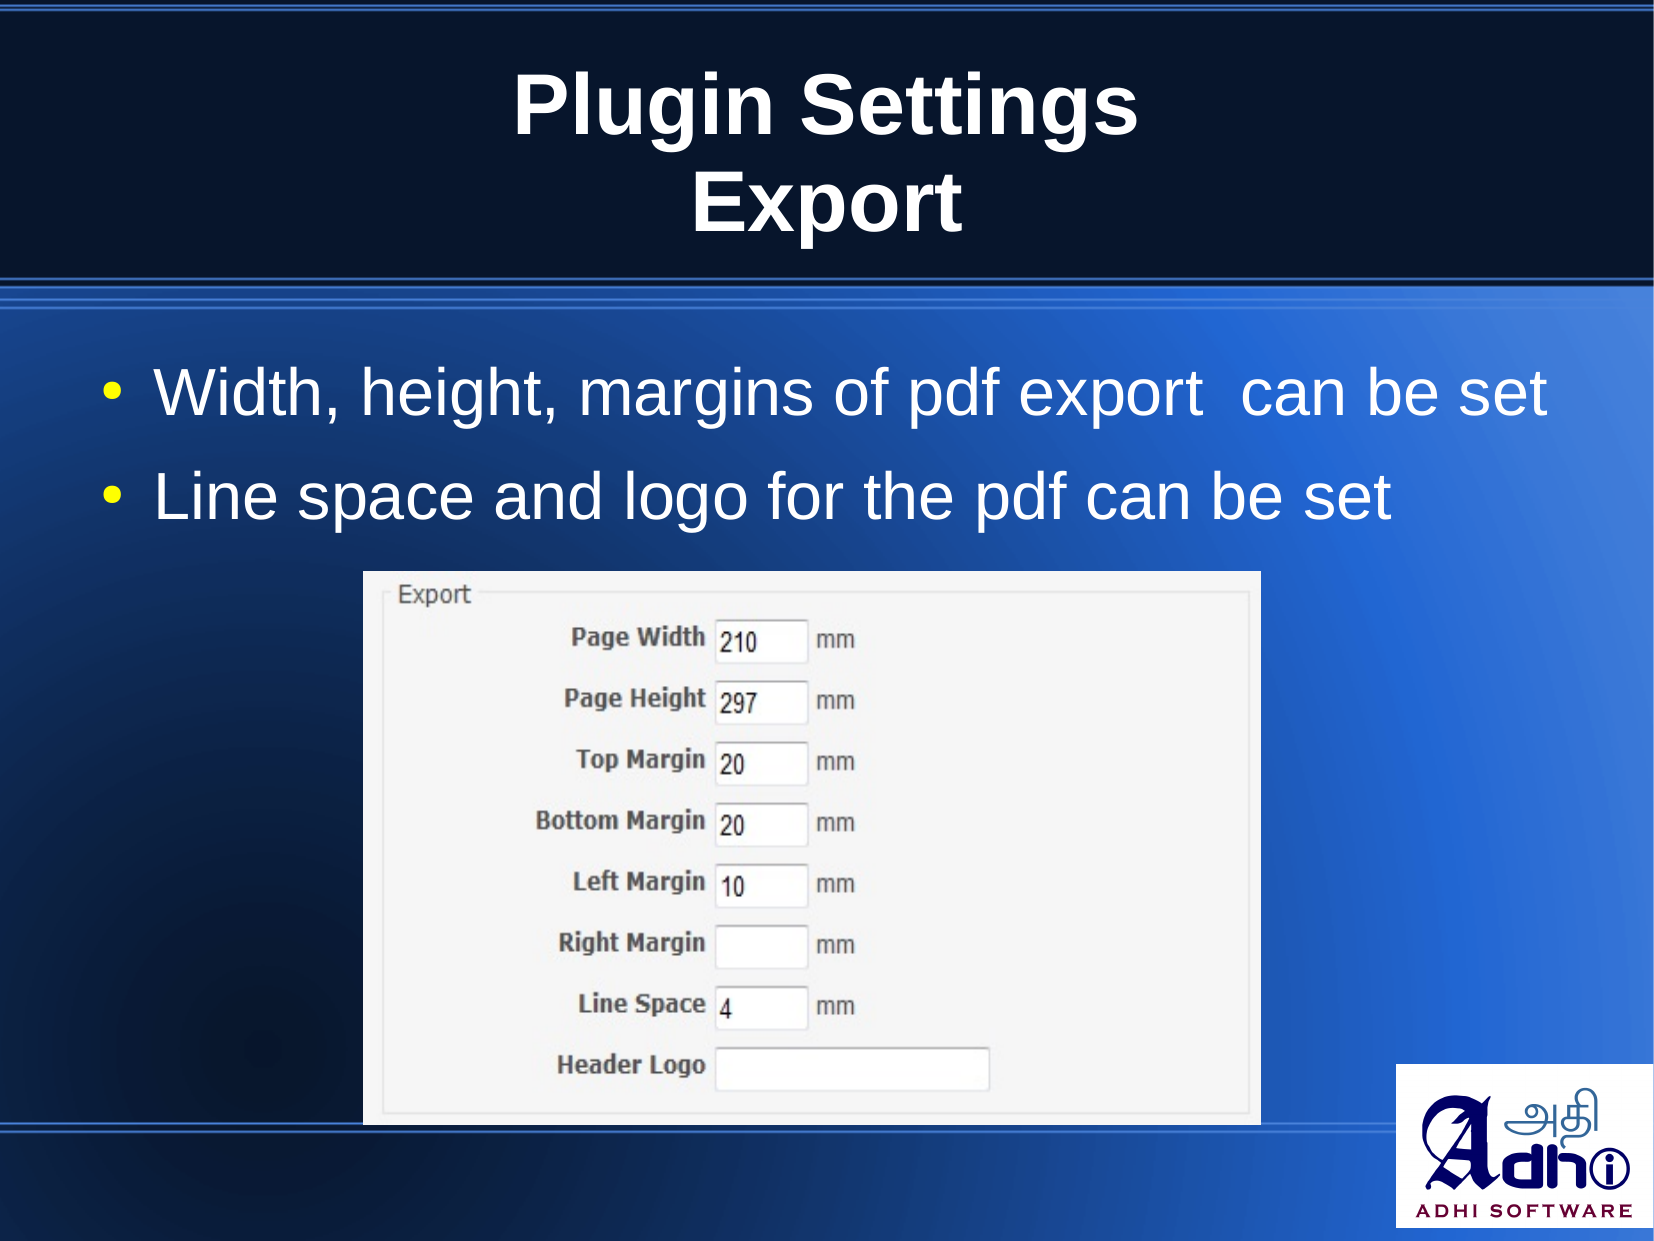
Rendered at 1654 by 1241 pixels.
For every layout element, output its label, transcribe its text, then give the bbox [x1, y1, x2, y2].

title Plugin Settings Export [82, 49, 1571, 257]
picture [0, 0, 1654, 1241]
list Width, height, margins of pdf export can be set Line space and logo for the pdf can be set [82, 355, 1571, 646]
